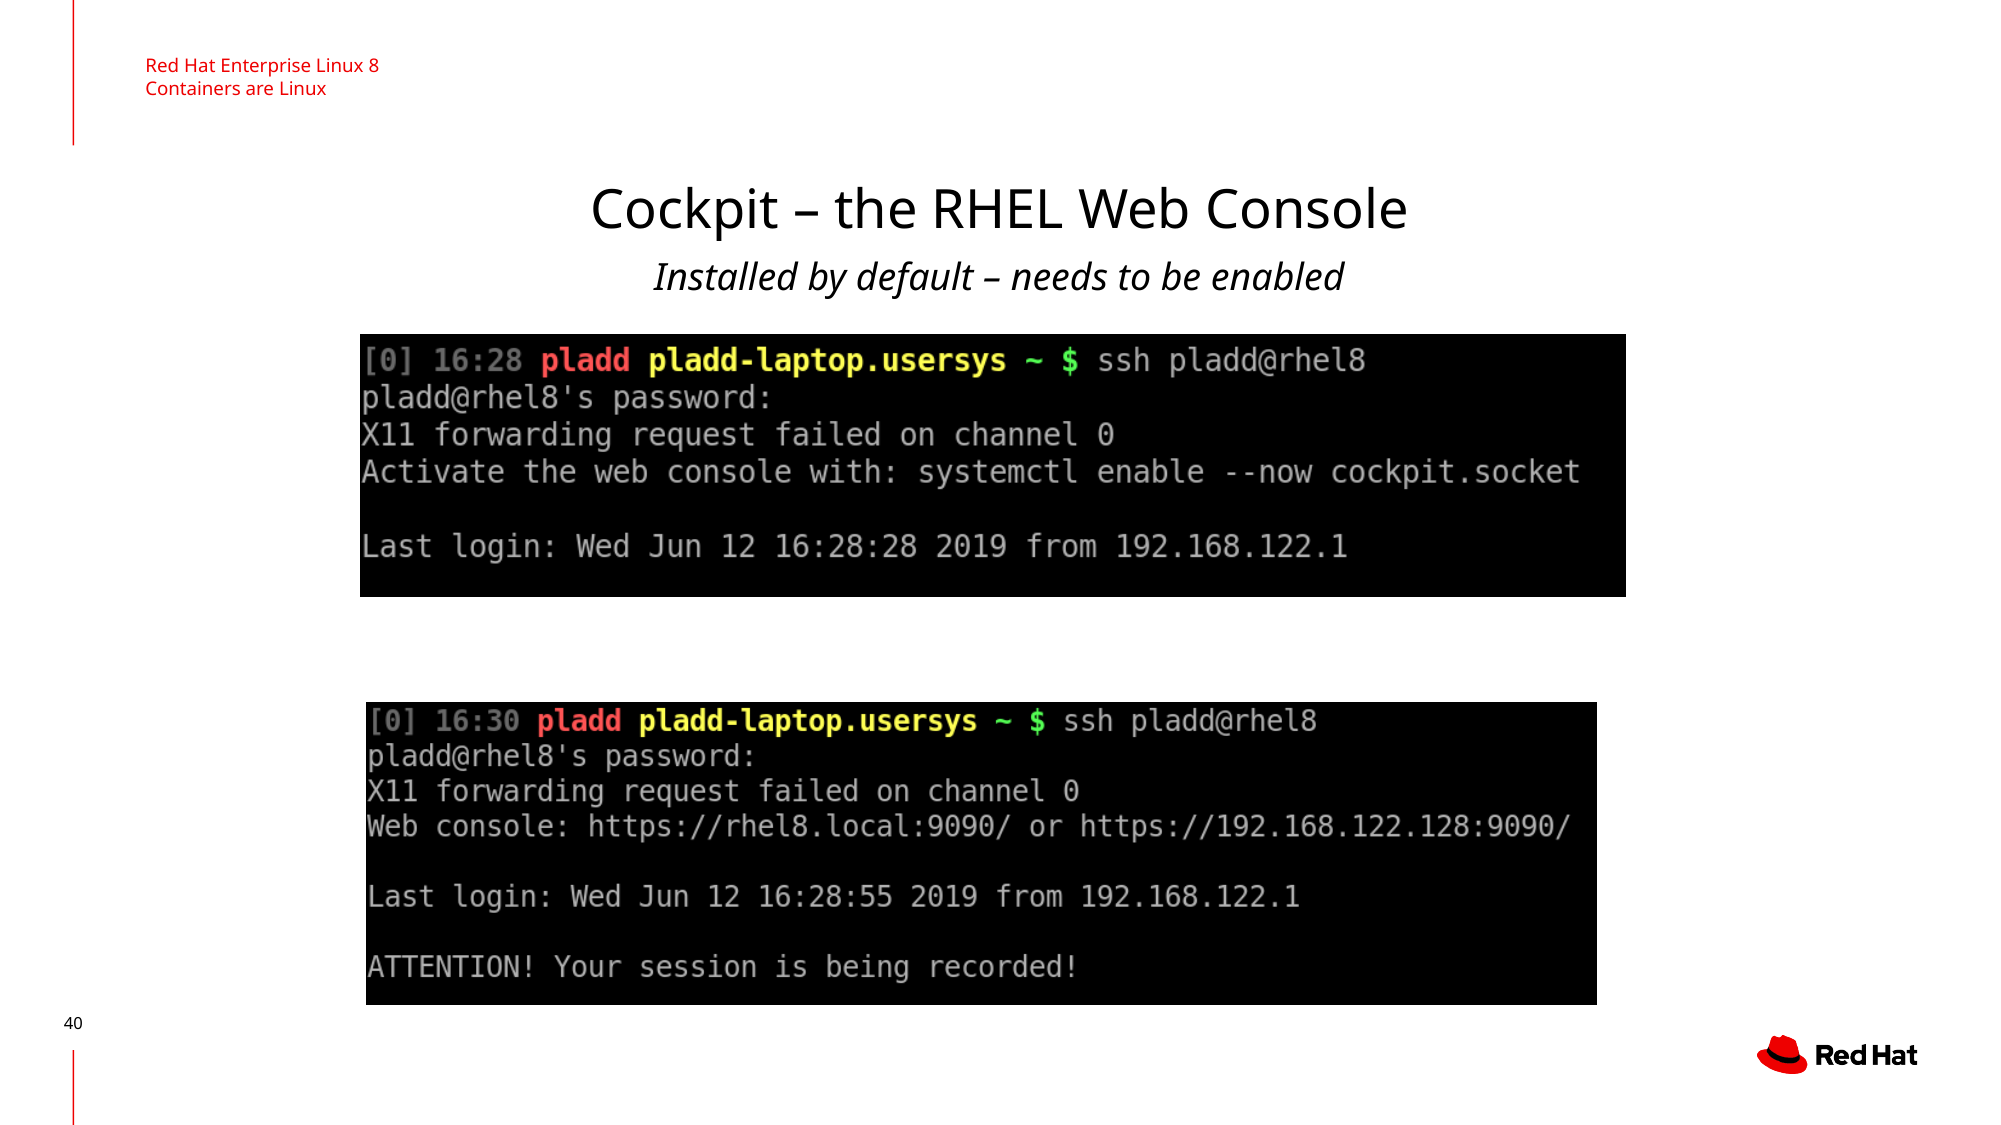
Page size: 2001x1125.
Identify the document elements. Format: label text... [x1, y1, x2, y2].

picture [366, 702, 1597, 1006]
picture [360, 334, 1626, 598]
slide_number <number> [13, 1012, 134, 1036]
title Cockpit – the RHEL Web Console Installed by default – needs to be enabled [287, 155, 1713, 314]
picture [1757, 1035, 1918, 1074]
text_box Red Hat Enterprise Linux 8 Containers are Linux [73, 9, 919, 144]
